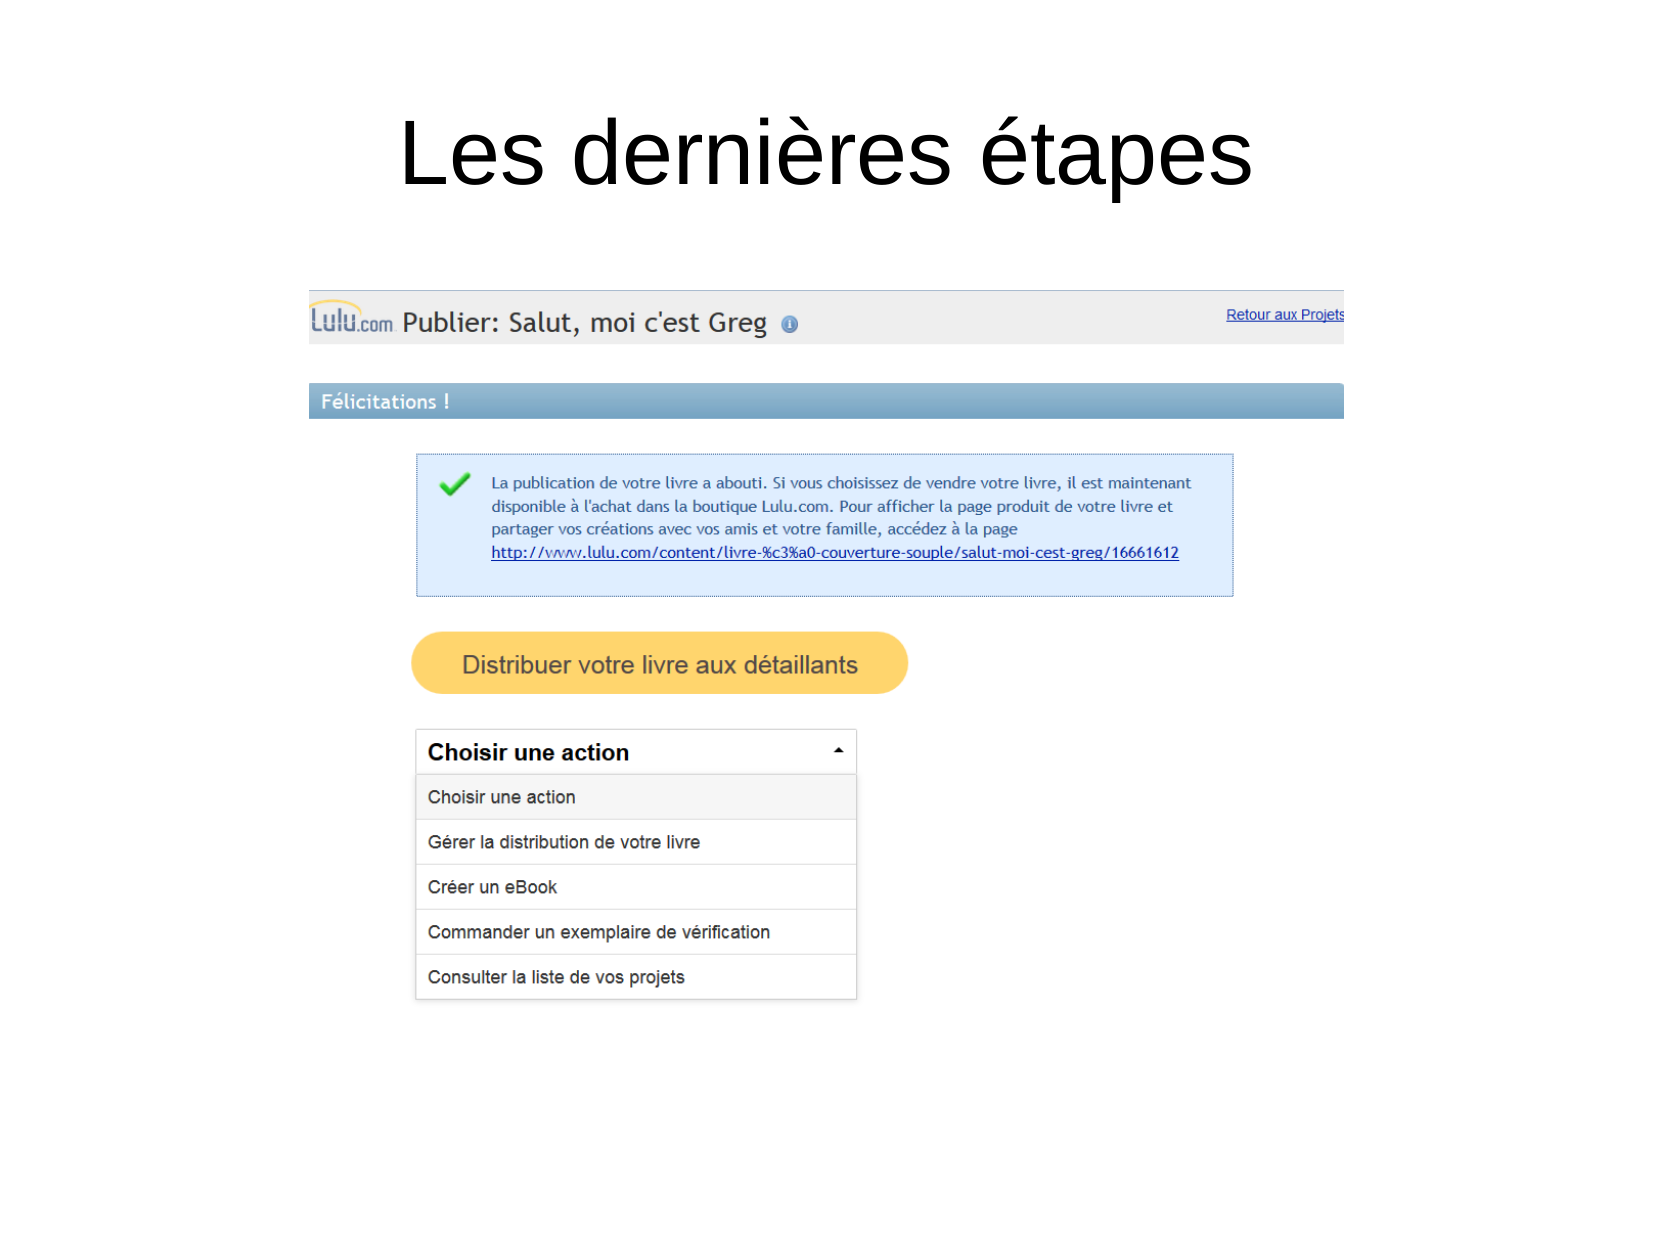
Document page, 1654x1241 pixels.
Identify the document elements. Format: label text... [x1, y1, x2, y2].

picture [309, 290, 1344, 1010]
title Les dernières étapes [82, 49, 1571, 257]
